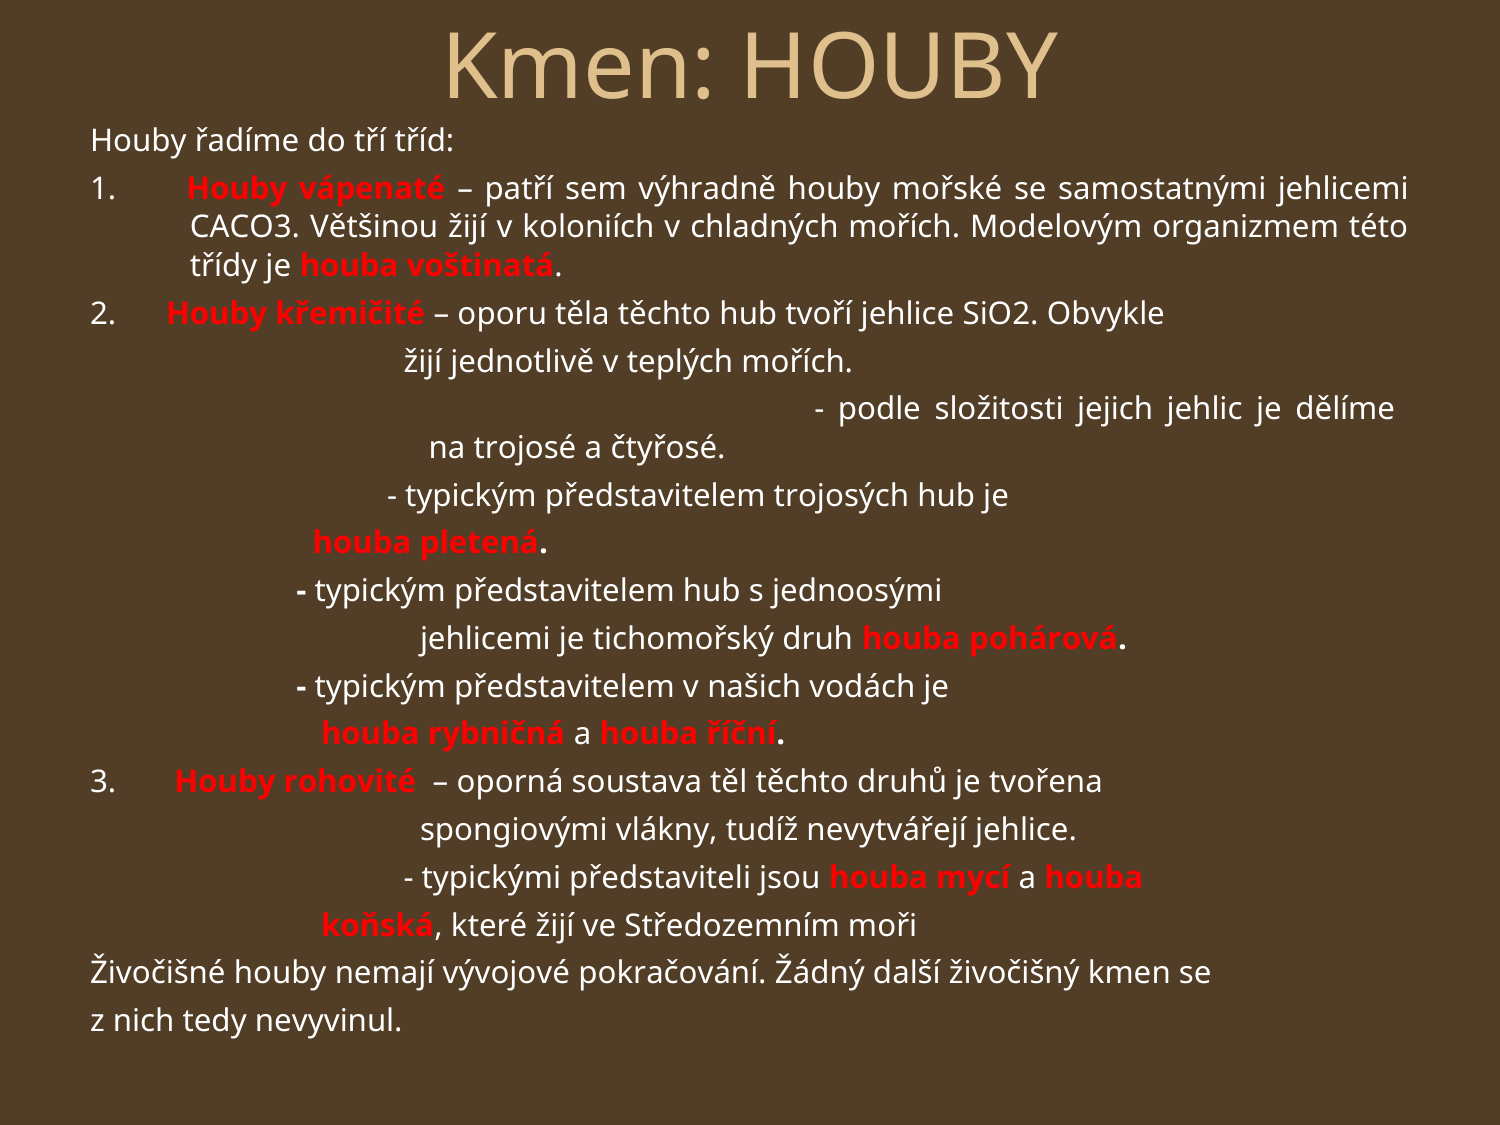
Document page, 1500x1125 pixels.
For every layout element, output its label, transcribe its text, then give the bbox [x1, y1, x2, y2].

list Houby řadíme do tří tříd: 1. Houby vápenaté – patří sem výhradně houby mořské se samostatnými jehlicemi CACO3. Většinou žijí v koloniích v chladných mořích. Modelovým organizmem této třídy je houba voštinatá. 2. Houby křemičité – oporu těla těchto hub tvoří jehlice SiO2. Obvykle žijí jednotlivě v teplých mořích. - podle složitosti jejich jehlic je dělíme na trojosé a čtyřosé. - typickým představitelem trojosých hub je houba pletená. - typickým představitelem hub s jednoosými jehlicemi je tichomořský druh houba pohárová. - typickým představitelem v našich vodách je houba rybničná a houba říční. 3. Houby rohovité – oporná soustava těl těchto druhů je tvořena spongiovými vlákny, tudíž nevytvářejí jehlice. - typickými představiteli jsou houba mycí a houba koňská, které žijí ve Středozemním moři Živočišné houby nemají vývojové pokračování. Žádný další živočišný kmen se z nich tedy nevyvinul. [75, 113, 1426, 1095]
title Kmen: HOUBY [75, 0, 1426, 113]
